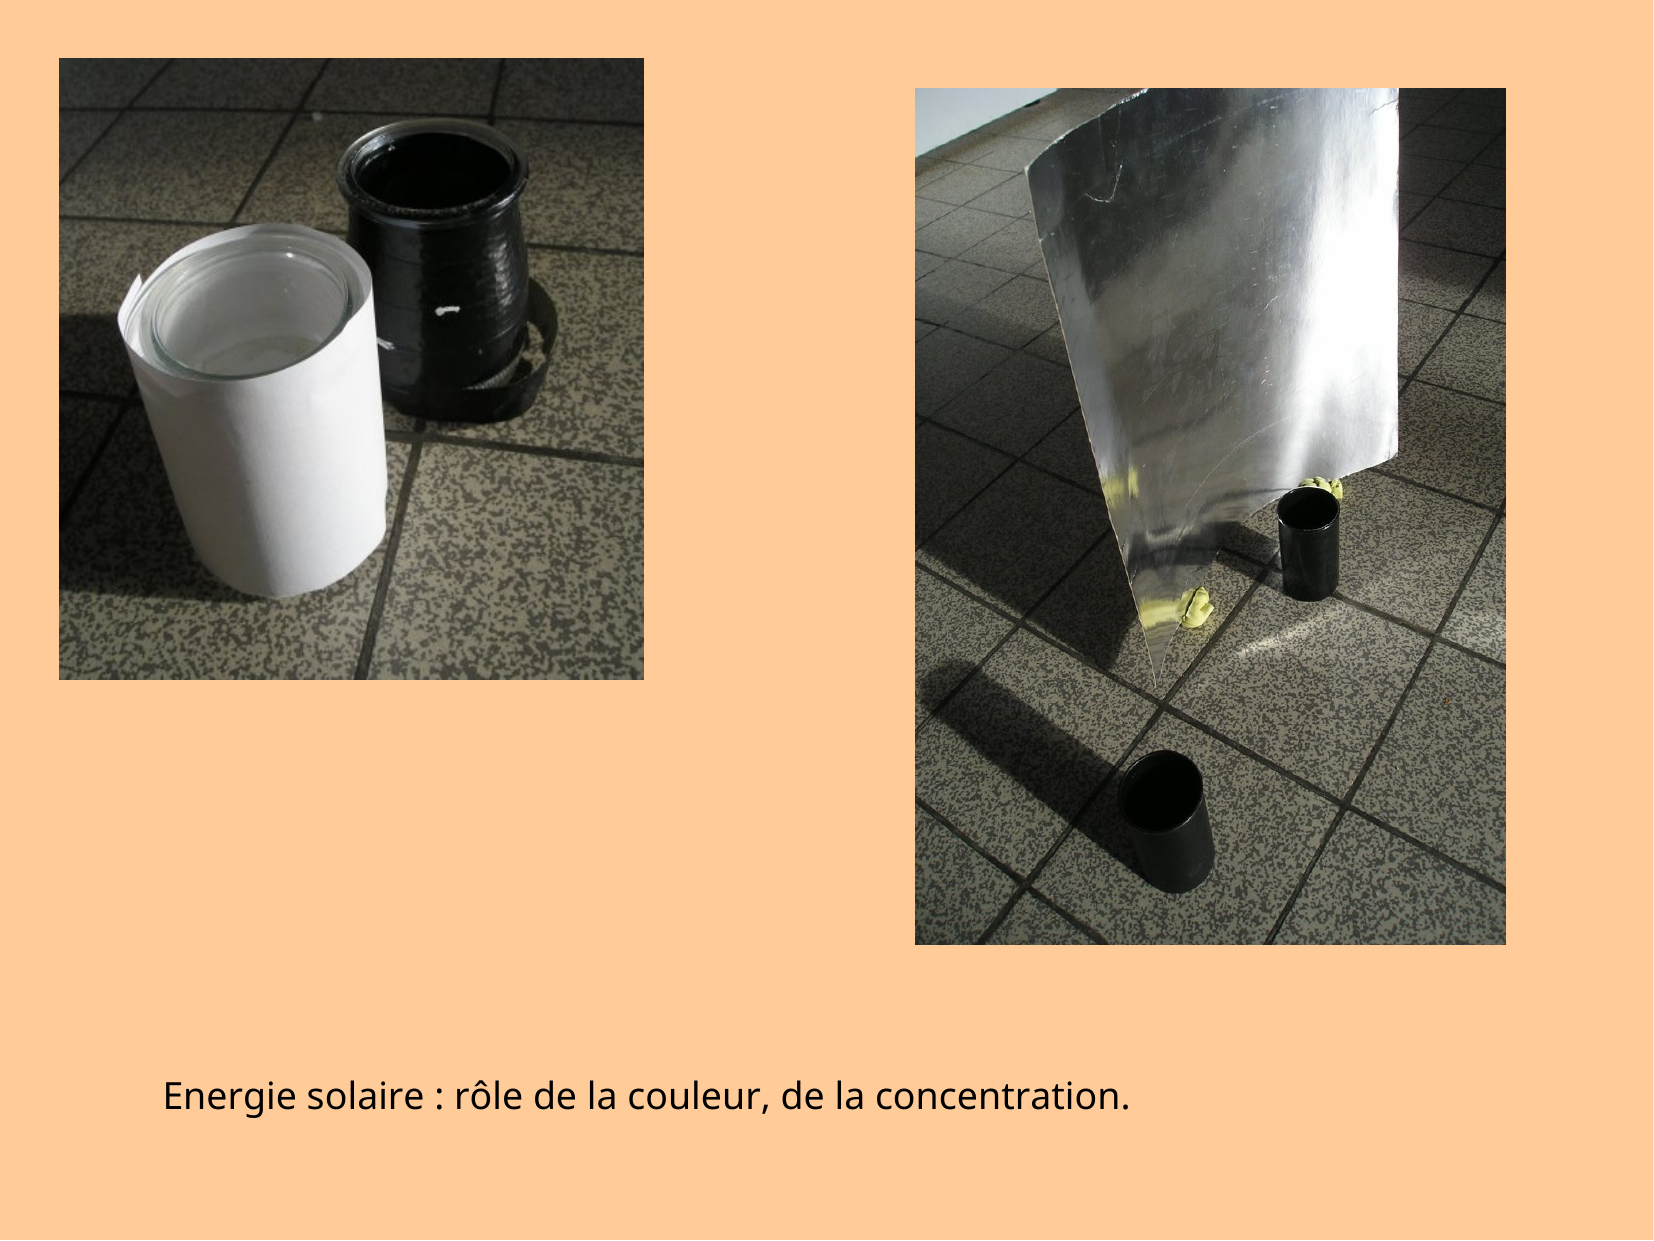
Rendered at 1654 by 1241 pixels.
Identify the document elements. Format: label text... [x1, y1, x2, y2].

text_box Energie solaire : rôle de la couleur, de la concentration. [147, 1061, 1447, 1121]
picture [915, 88, 1506, 945]
picture [59, 58, 644, 680]
